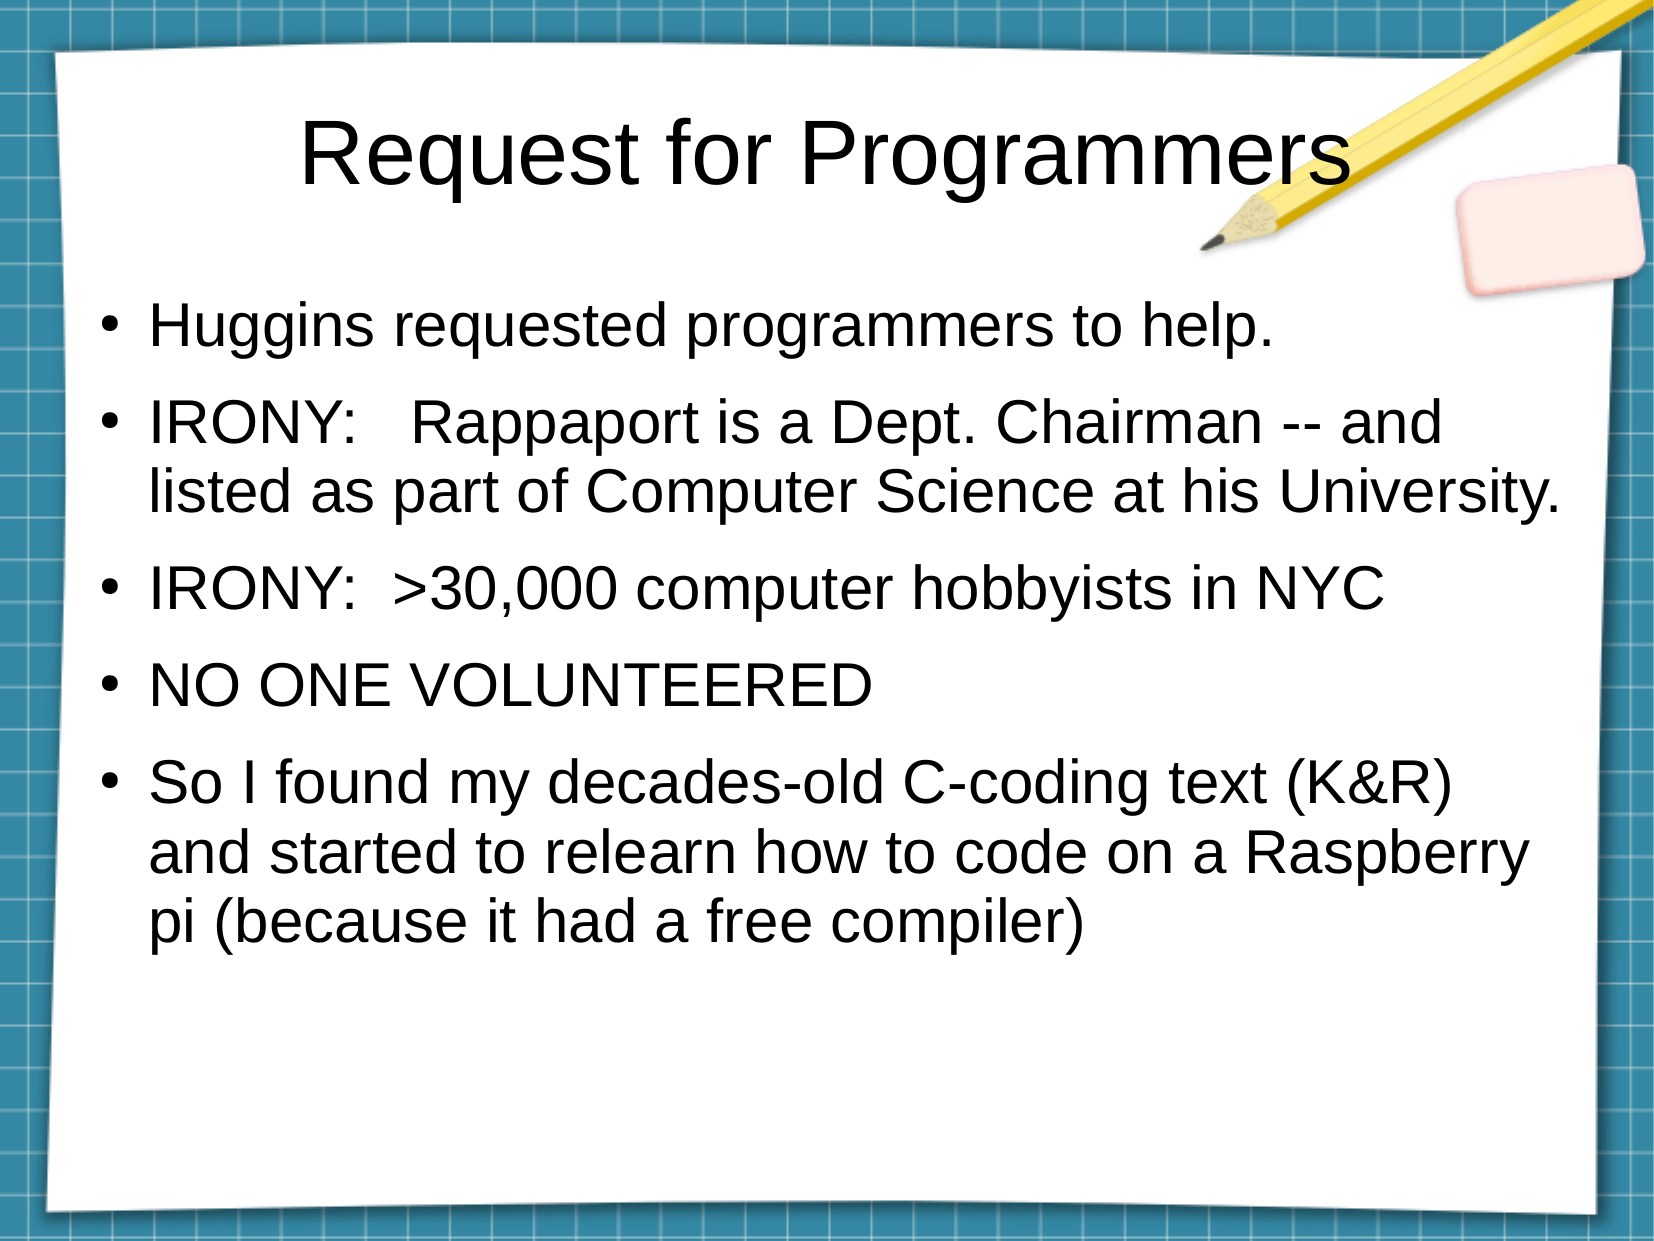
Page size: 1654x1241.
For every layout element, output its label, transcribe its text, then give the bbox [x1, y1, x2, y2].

title Request for Programmers [82, 49, 1571, 257]
picture [0, 0, 1654, 1241]
list Huggins requested programmers to help. IRONY: Rappaport is a Dept. Chairman -- and listed as part of Computer Science at his University. IRONY: >30,000 computer hobbyists in NYC NO ONE VOLUNTEERED So I found my decades-old C-coding text (K&R) and started to relearn how to code on a Raspberry pi (because it had a free compiler) [82, 290, 1571, 1010]
